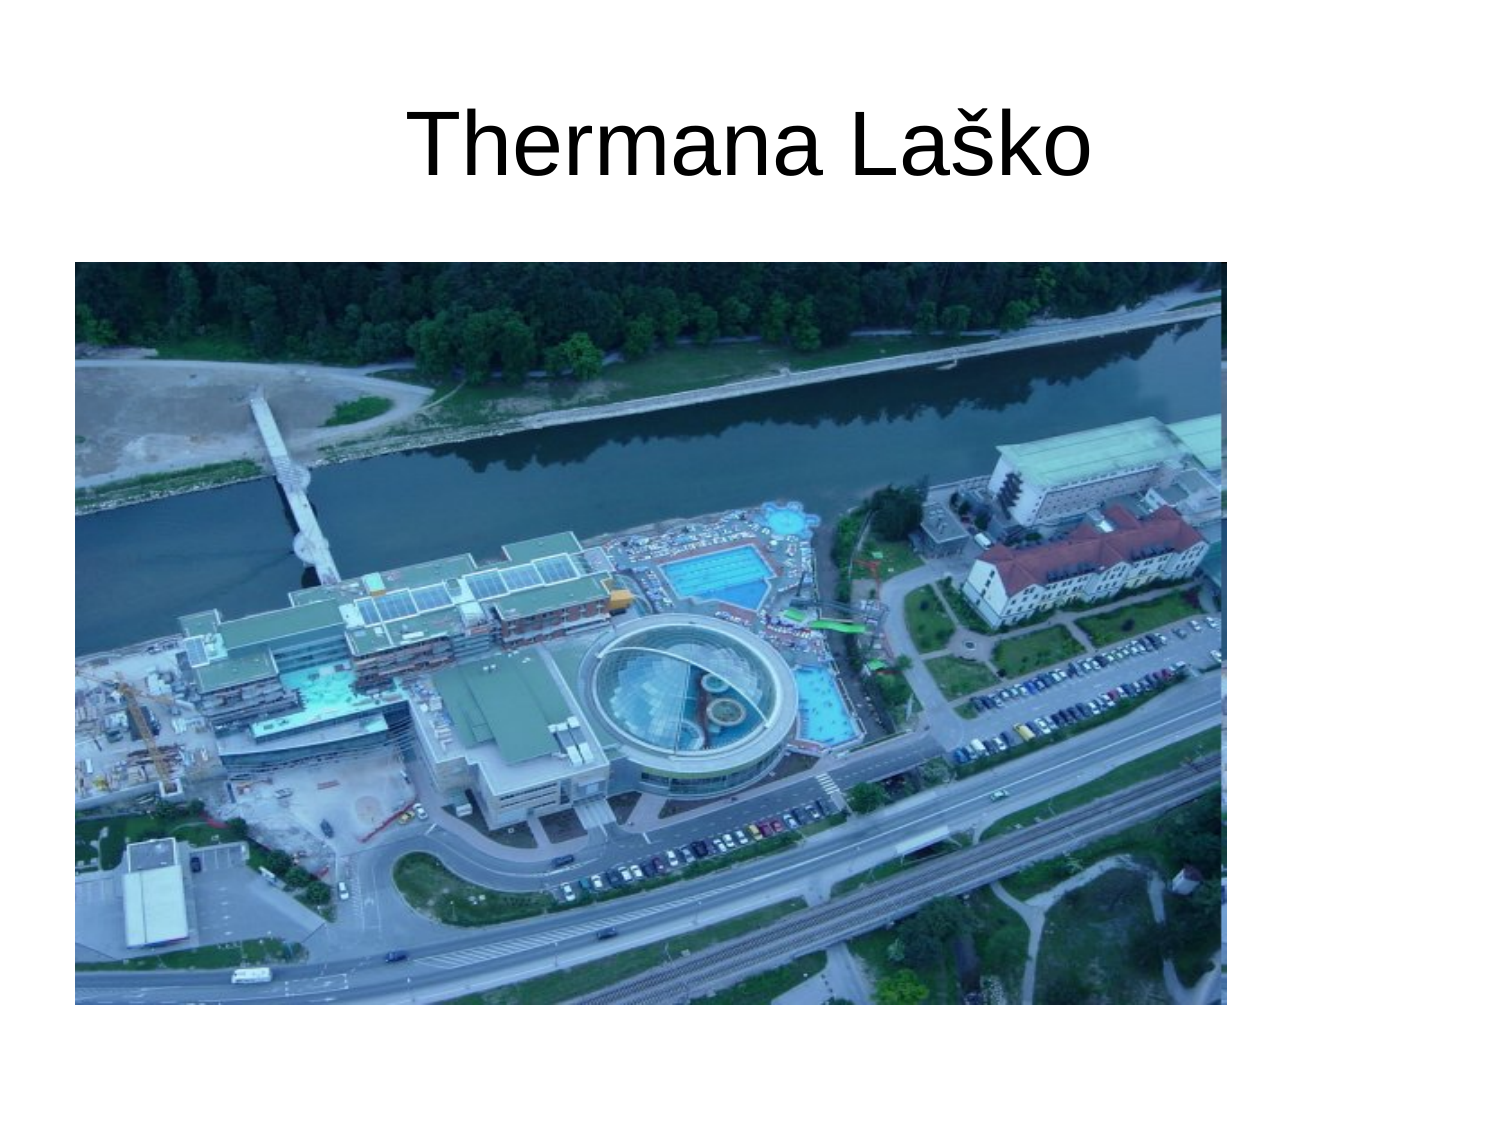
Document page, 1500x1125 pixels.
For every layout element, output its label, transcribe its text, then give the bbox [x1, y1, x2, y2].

picture [75, 262, 1227, 1005]
title Thermana Laško [75, 45, 1426, 233]
